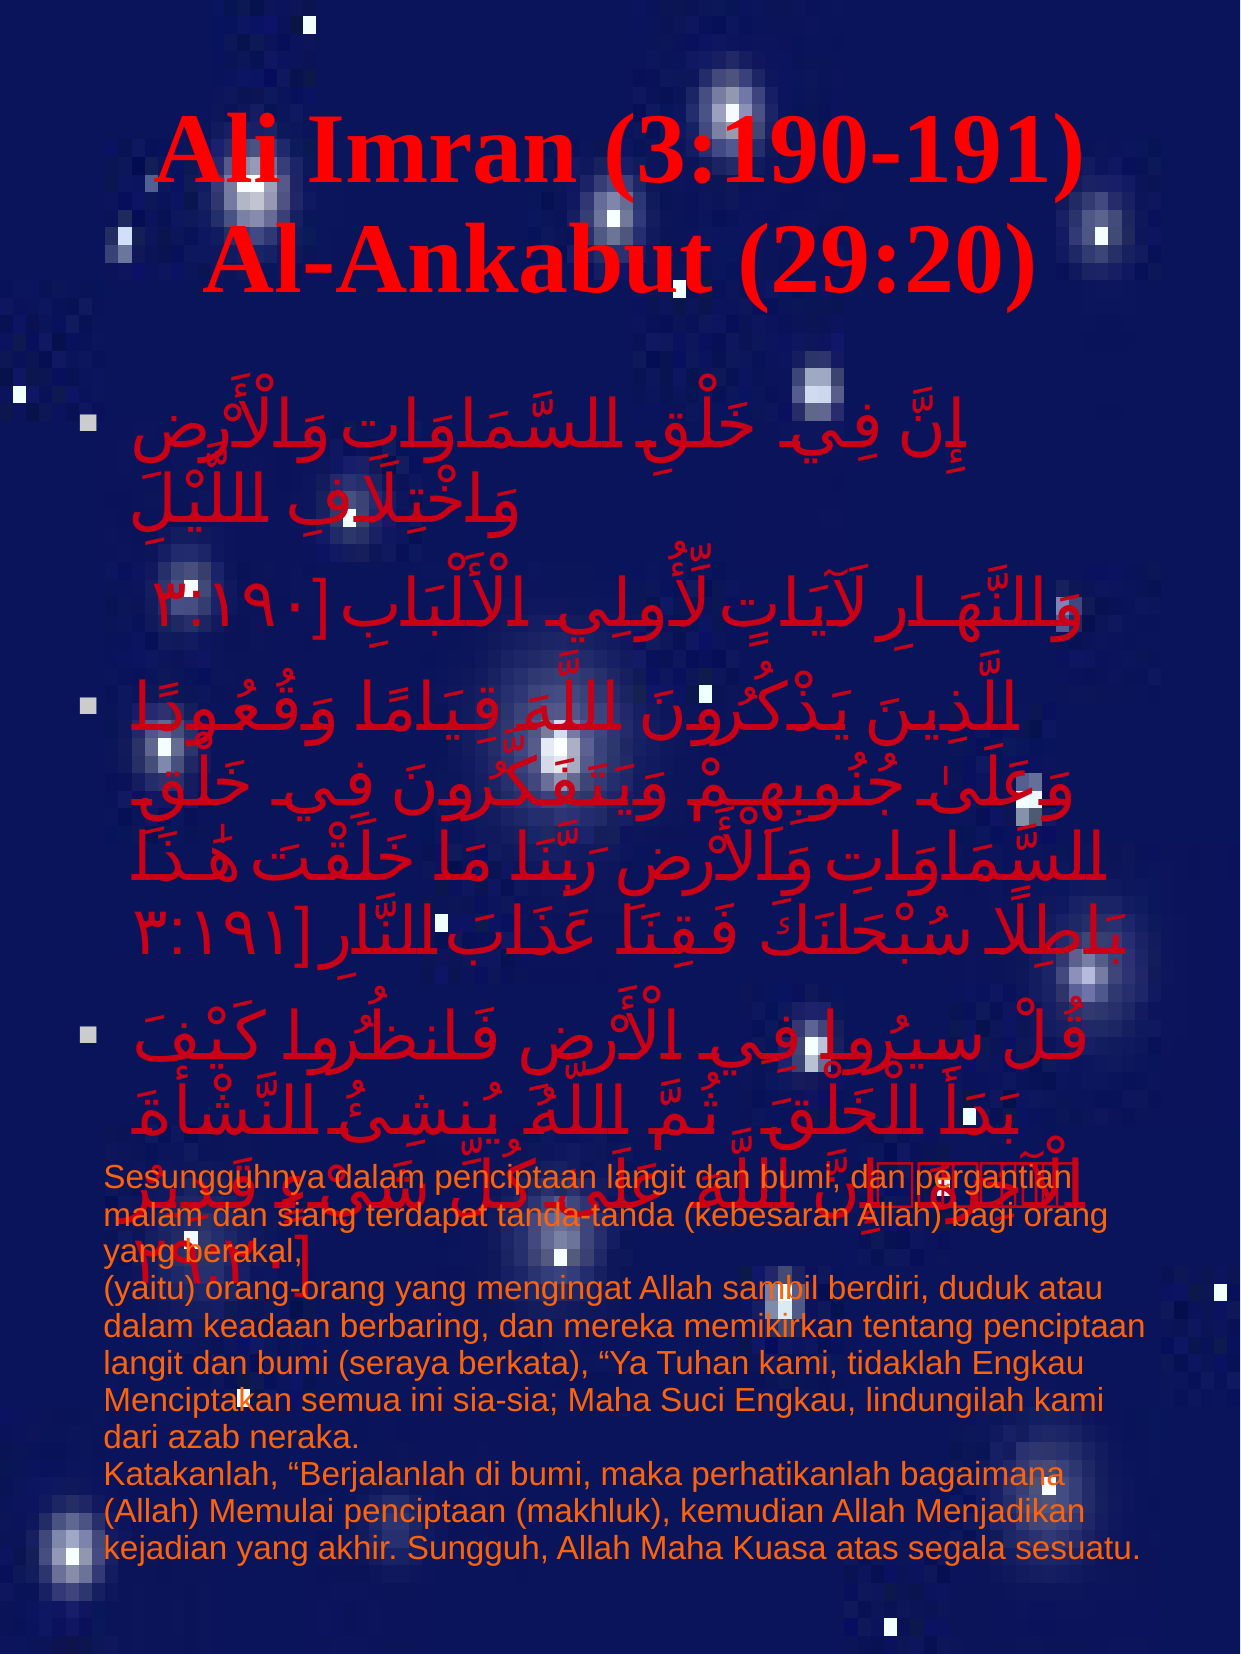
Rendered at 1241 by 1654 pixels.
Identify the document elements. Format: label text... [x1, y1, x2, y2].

title Ali Imran (3:190-191) Al-Ankabut (29:20) [62, 65, 1179, 342]
list إِنَّ فِي خَلْقِ السَّمَاوَاتِ وَالْأَرْضِ وَاخْتِلَافِ اللَّيْلِ وَالنَّهَارِ لَآيَاتٍ لِّأُولِي الْأَلْبَابِ [٣:١٩٠ الَّذِينَ يَذْكُرُونَ اللَّهَ قِيَامًا وَقُعُودًا وَعَلَىٰ جُنُوبِهِمْ وَيَتَفَكَّرُونَ فِي خَلْقِ السَّمَاوَاتِ وَالْأَرْضِ رَبَّنَا مَا خَلَقْتَ هَٰذَا بَاطِلًا سُبْحَانَكَ فَقِنَا عَذَابَ النَّارِ [٣:١٩١ قُلْ سِيرُوا فِي الْأَرْضِ فَانظُرُوا كَيْفَ بَدَأَ الْخَلْقَ ۚ ثُمَّ اللَّهُ يُنشِئُ النَّشْأَةَ الْآخِرَةَ ۚ إِنَّ اللَّهَ عَلَىٰ كُلِّ شَيْءٍ قَدِيرٌ [٢٩:٢٠ [62, 386, 1179, 1152]
text_box Sesungguhnya dalam penciptaan langit dan bumi, dan pergantian malam dan siang terdapat tanda-tanda (kebesaran Allah) bagi orang yang berakal, (yaitu) orang-orang yang mengingat Allah sambil berdiri, duduk atau dalam keadaan berbaring, dan mereka memikirkan tentang penciptaan langit dan bumi (seraya berkata), “Ya Tuhan kami, tidaklah Engkau Menciptakan semua ini sia-sia; Maha Suci Engkau, lindungilah kami dari azab neraka. Katakanlah, “Berjalanlah di bumi, maka perhatikanlah bagaimana (Allah) Memulai penciptaan (makhluk), kemudian Allah Menjadikan kejadian yang akhir. Sungguh, Allah Maha Kuasa atas segala sesuatu. [88, 1151, 1182, 1574]
picture [0, 0, 1241, 1654]
